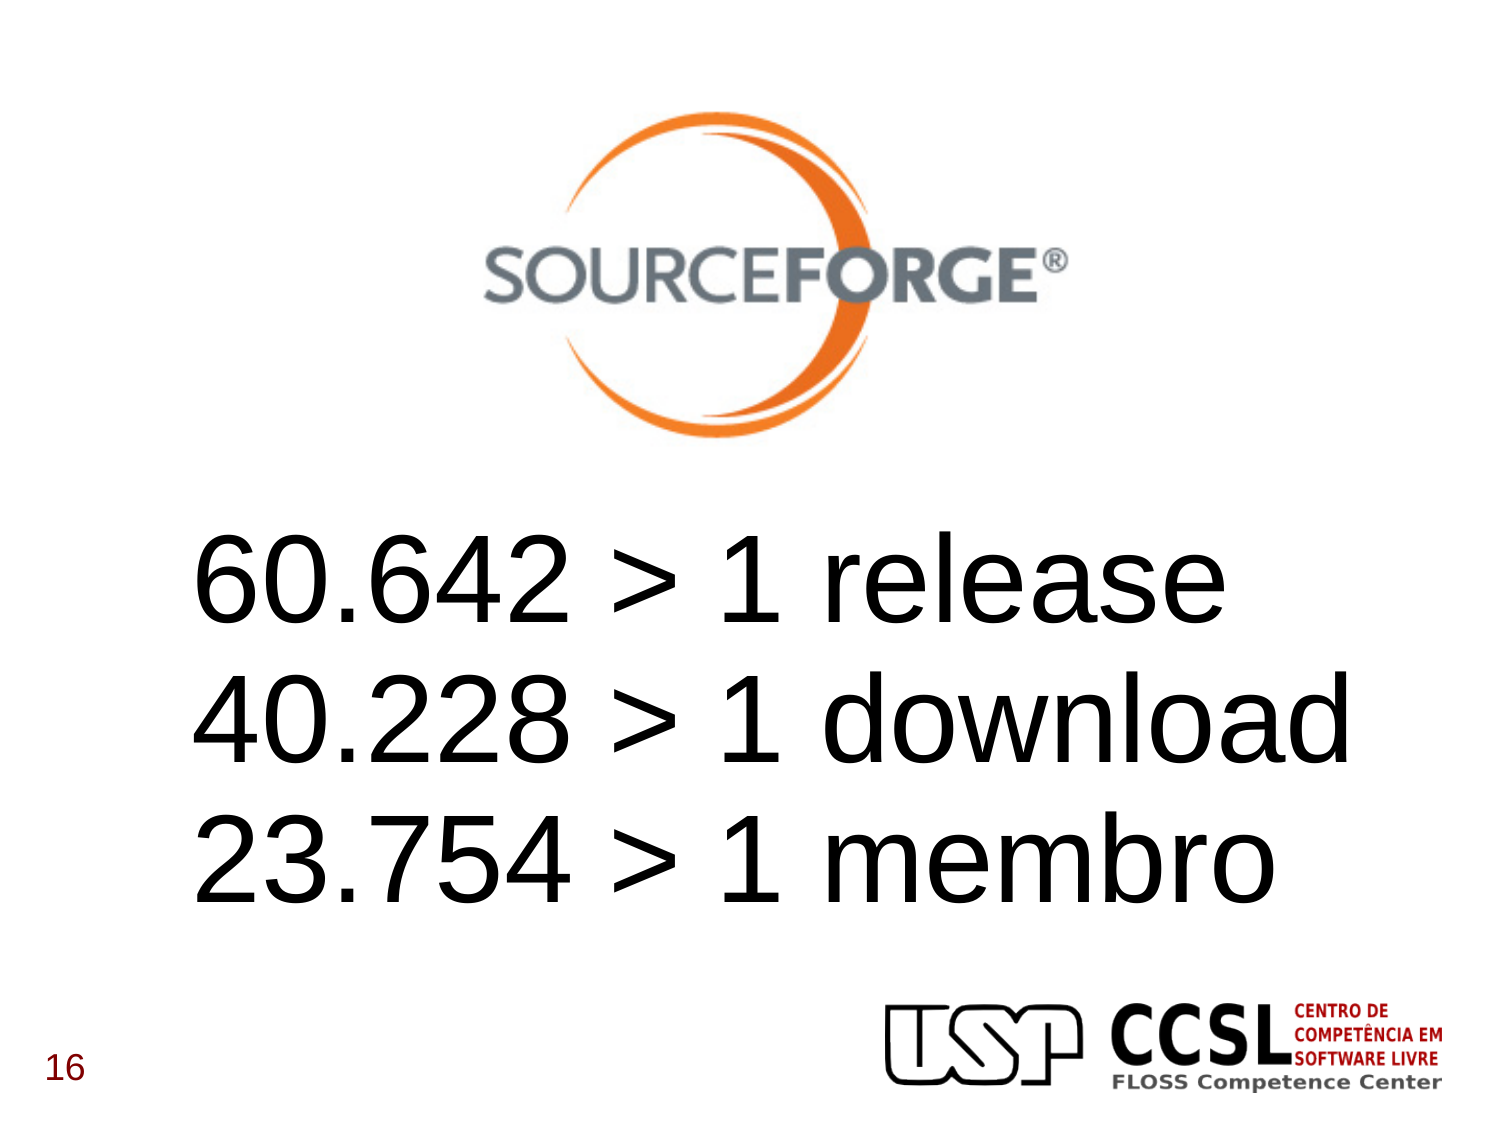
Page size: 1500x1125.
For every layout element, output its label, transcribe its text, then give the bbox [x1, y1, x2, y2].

picture [401, 29, 1152, 501]
picture [885, 1003, 1442, 1093]
text_box 60.642 > 1 release 40.228 > 1 download 23.754 > 1 membro [177, 501, 1418, 937]
